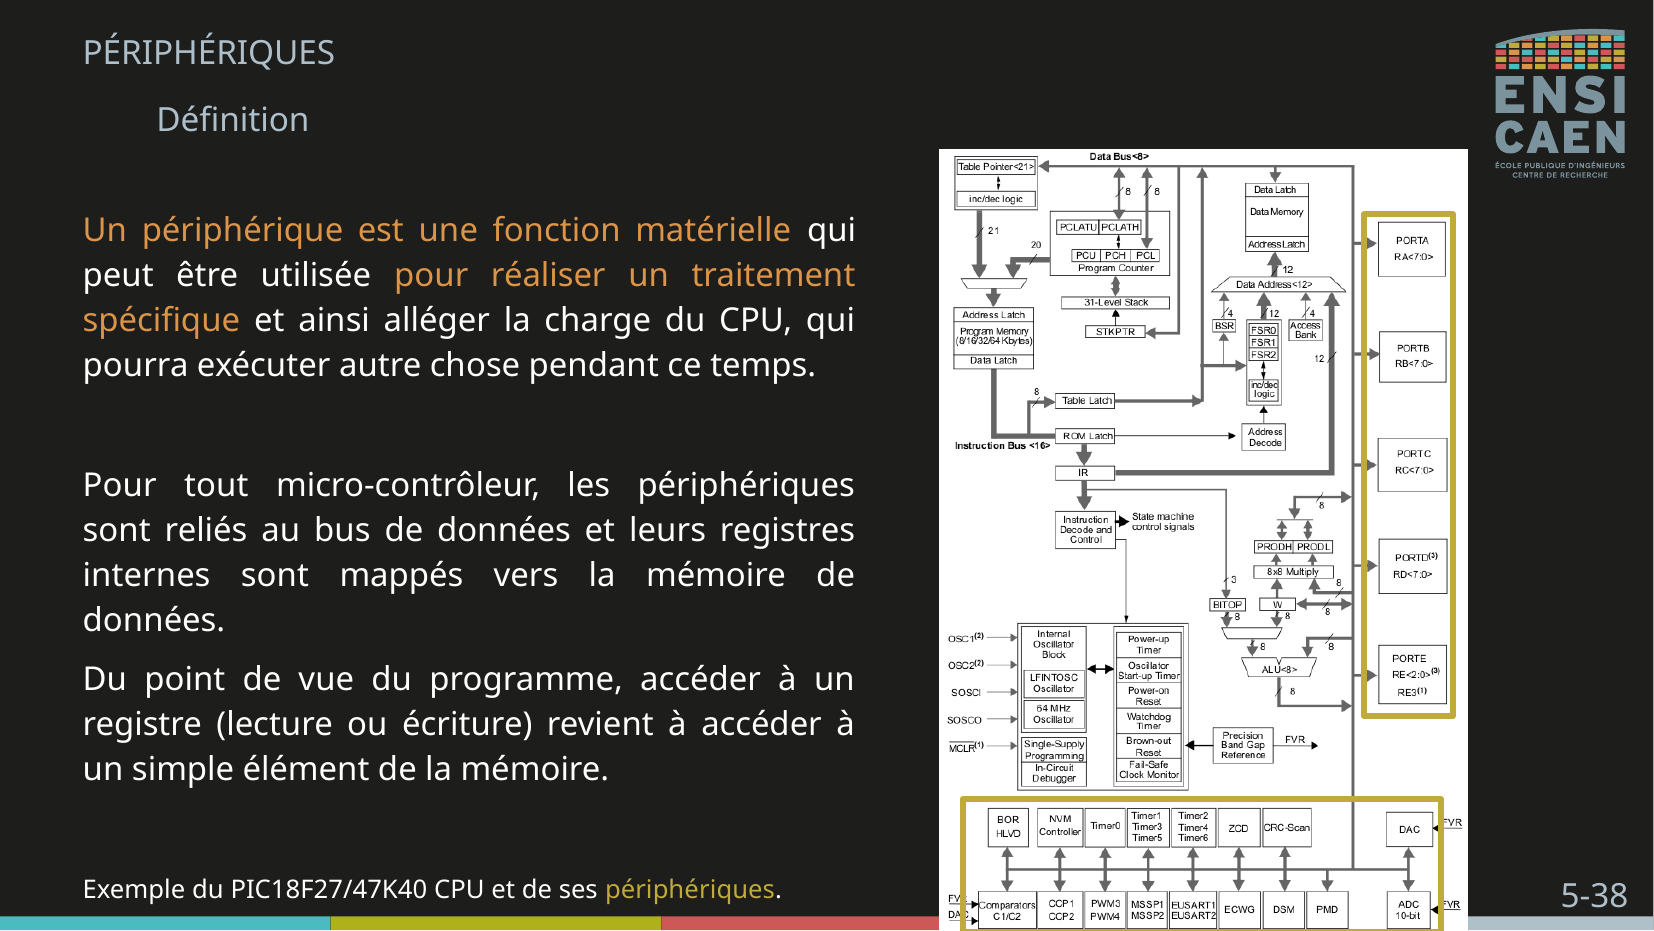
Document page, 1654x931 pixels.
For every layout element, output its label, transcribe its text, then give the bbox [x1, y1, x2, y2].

title PÉRIPHÉRIQUES Définition [82, 0, 1467, 148]
picture [939, 149, 1468, 931]
list Un périphérique est une fonction matérielle qui peut être utilisée pour réaliser un traitement spécifique et ainsi alléger la charge du CPU, qui pourra exécuter autre chose pendant ce temps. Pour tout micro-contrôleur, les périphériques sont reliés au bus de données et leurs registres internes sont mappés vers la mémoire de données. Du point de vue du programme, accéder à un registre (lecture ou écriture) revient à accéder à un simple élément de la mémoire. Exemple du PIC18F27/47K40 CPU et de ses périphériques. [82, 206, 857, 916]
picture [966, 802, 1438, 929]
